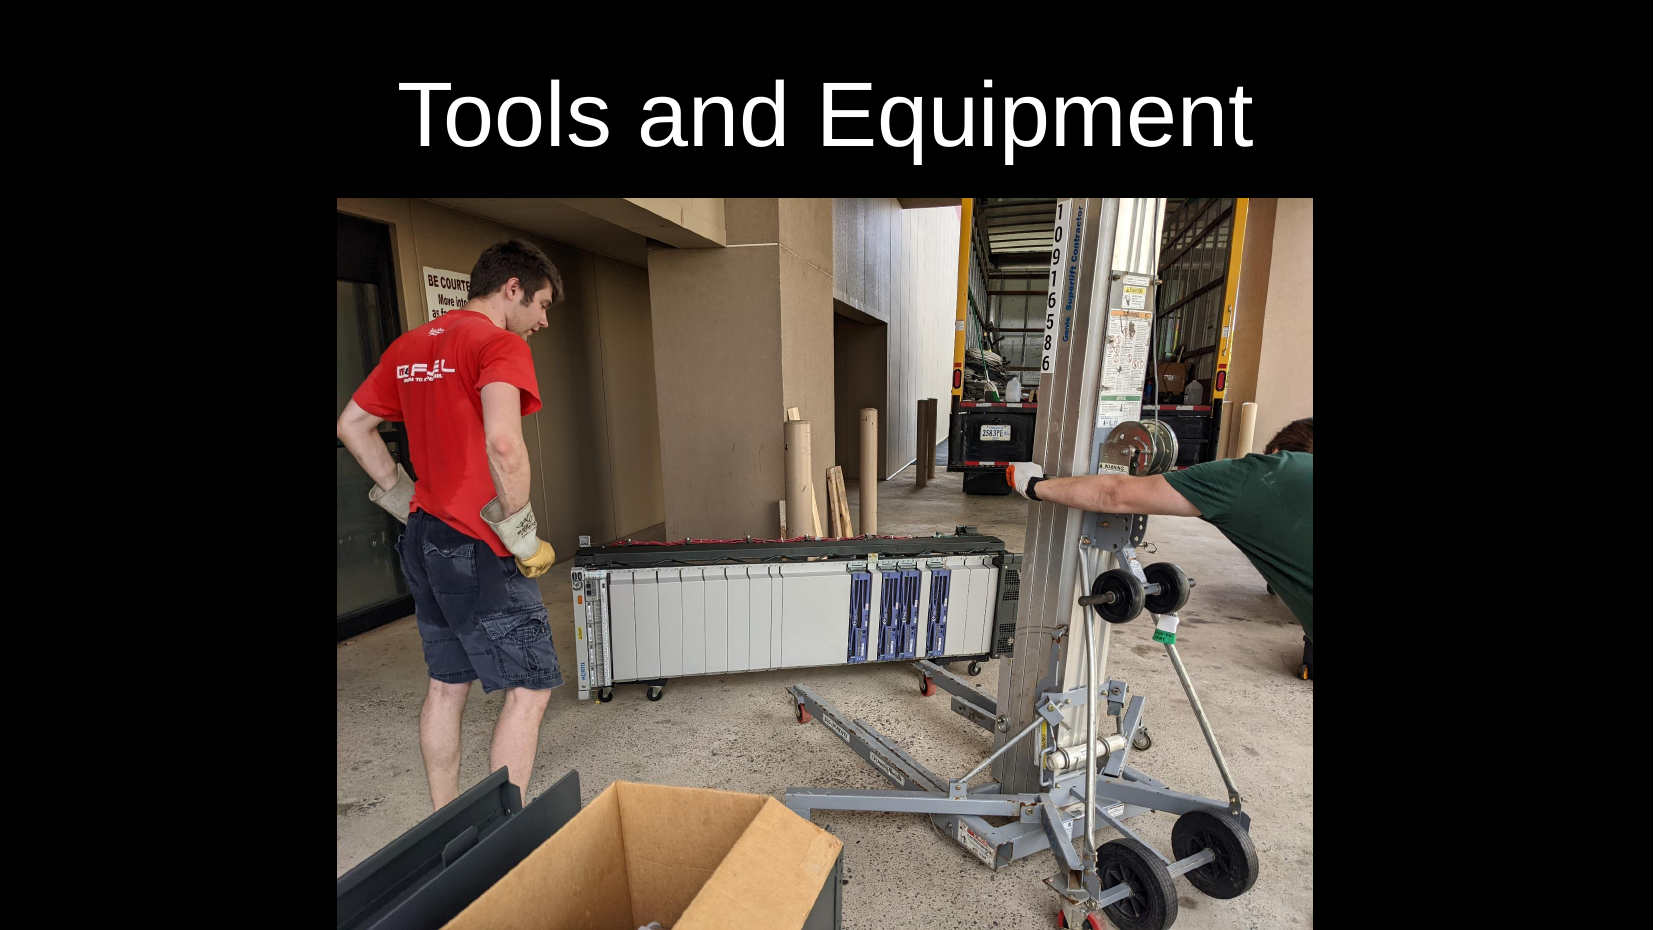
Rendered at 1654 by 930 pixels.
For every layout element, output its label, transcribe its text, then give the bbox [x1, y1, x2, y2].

title Tools and Equipment [82, 37, 1571, 193]
picture [337, 198, 1313, 930]
